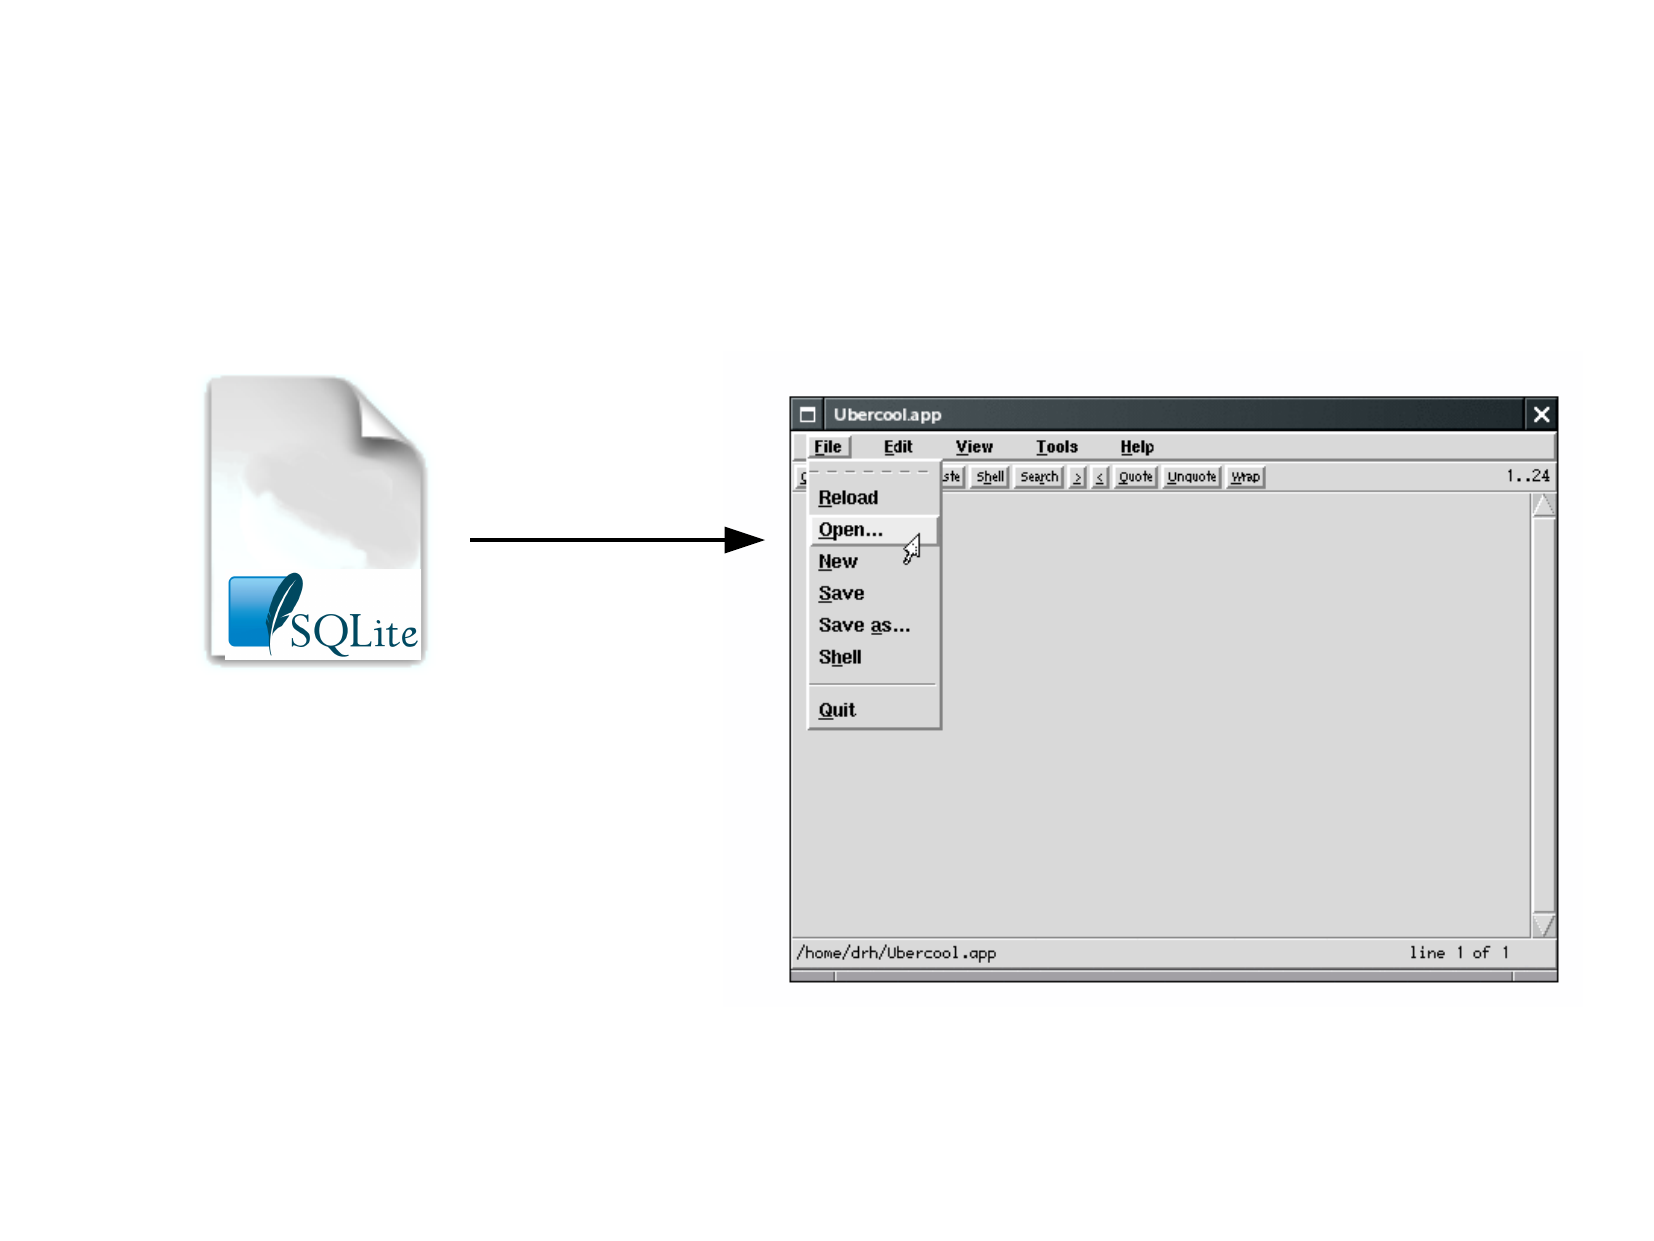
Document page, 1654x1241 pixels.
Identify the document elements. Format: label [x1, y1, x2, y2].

picture [723, 351, 1583, 1007]
picture [165, 374, 466, 676]
